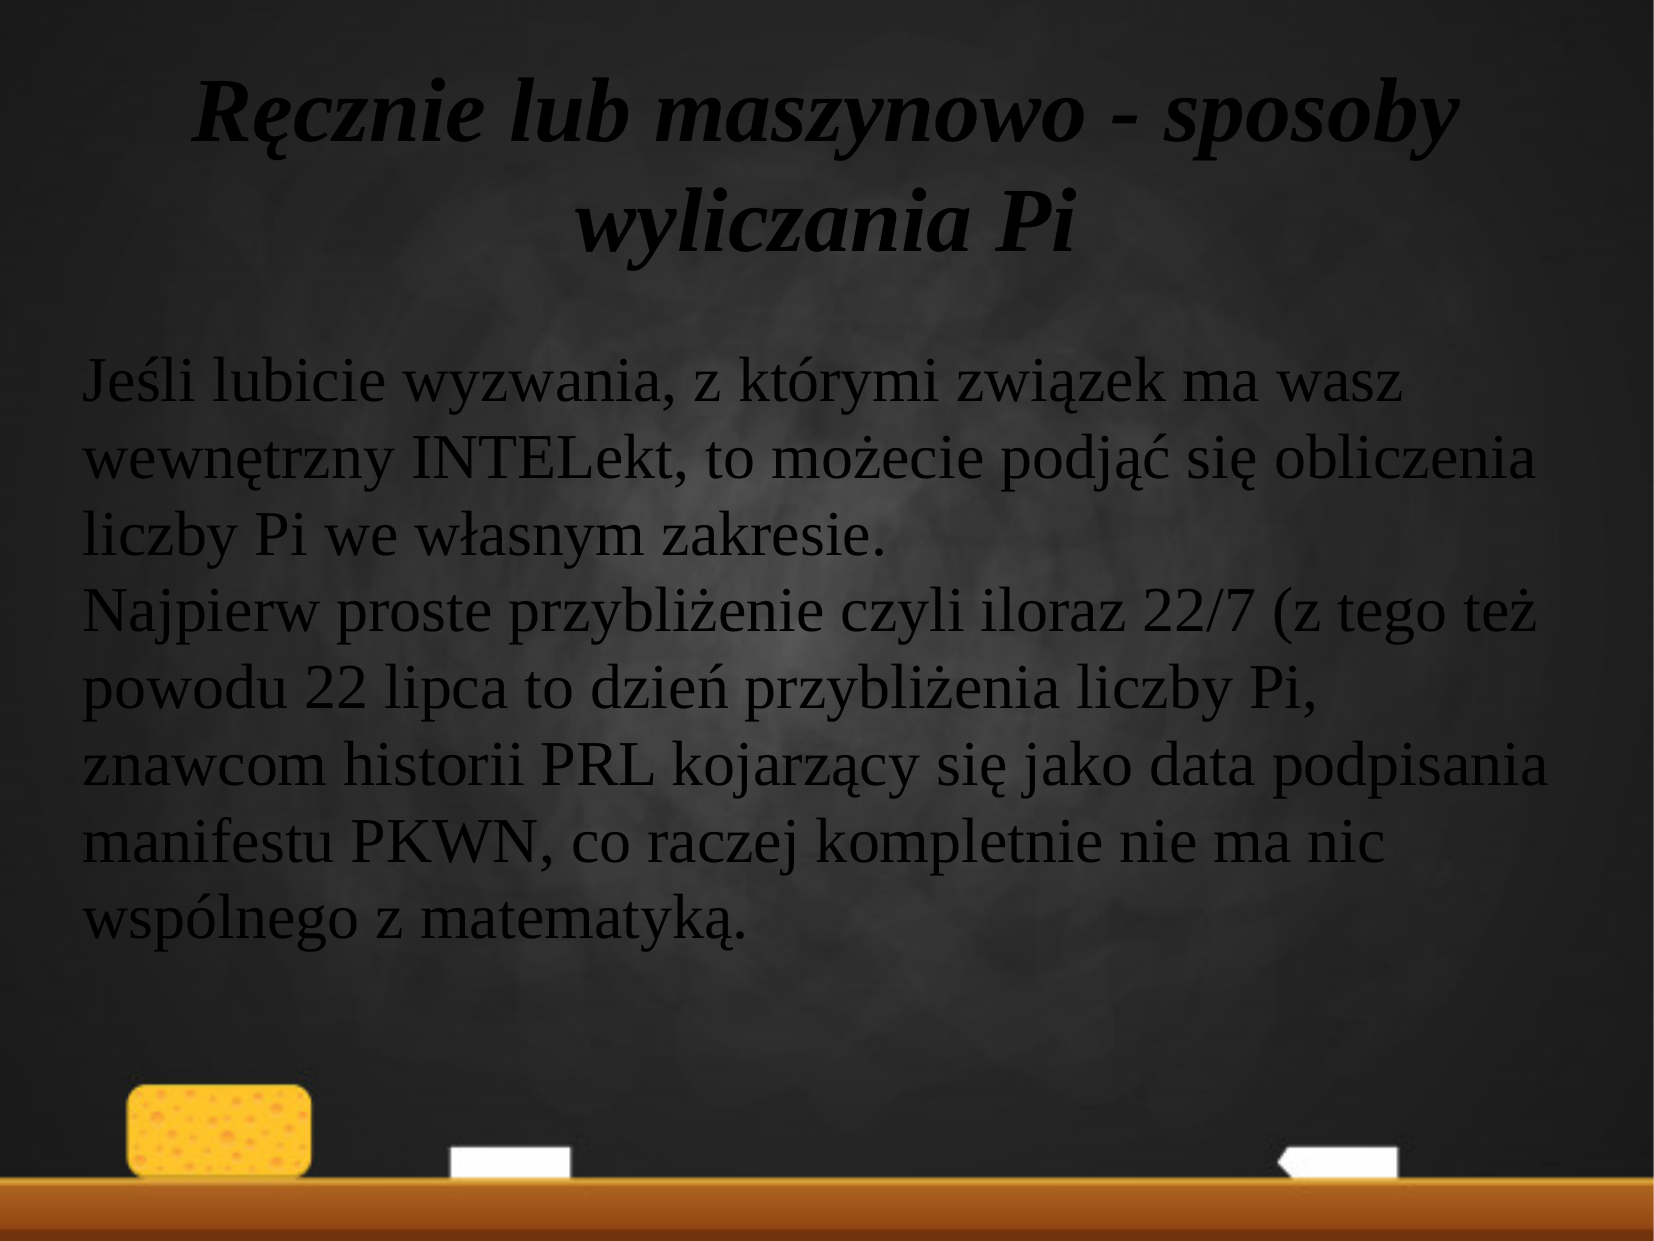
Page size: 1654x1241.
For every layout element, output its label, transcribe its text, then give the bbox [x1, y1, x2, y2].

title Ręcznie lub maszynowo - sposoby wyliczania Pi [82, 49, 1571, 257]
list Jeśli lubicie wyzwania, z którymi związek ma wasz wewnętrzny INTELekt, to możecie podjąć się obliczenia liczby Pi we własnym zakresie. Najpierw proste przybliżenie czyli iloraz 22/7 (z tego też powodu 22 lipca to dzień przybliżenia liczby Pi, znawcom historii PRL kojarzący się jako data podpisania manifestu PKWN, co raczej kompletnie nie ma nic wspólnego z matematyką. [82, 337, 1571, 957]
